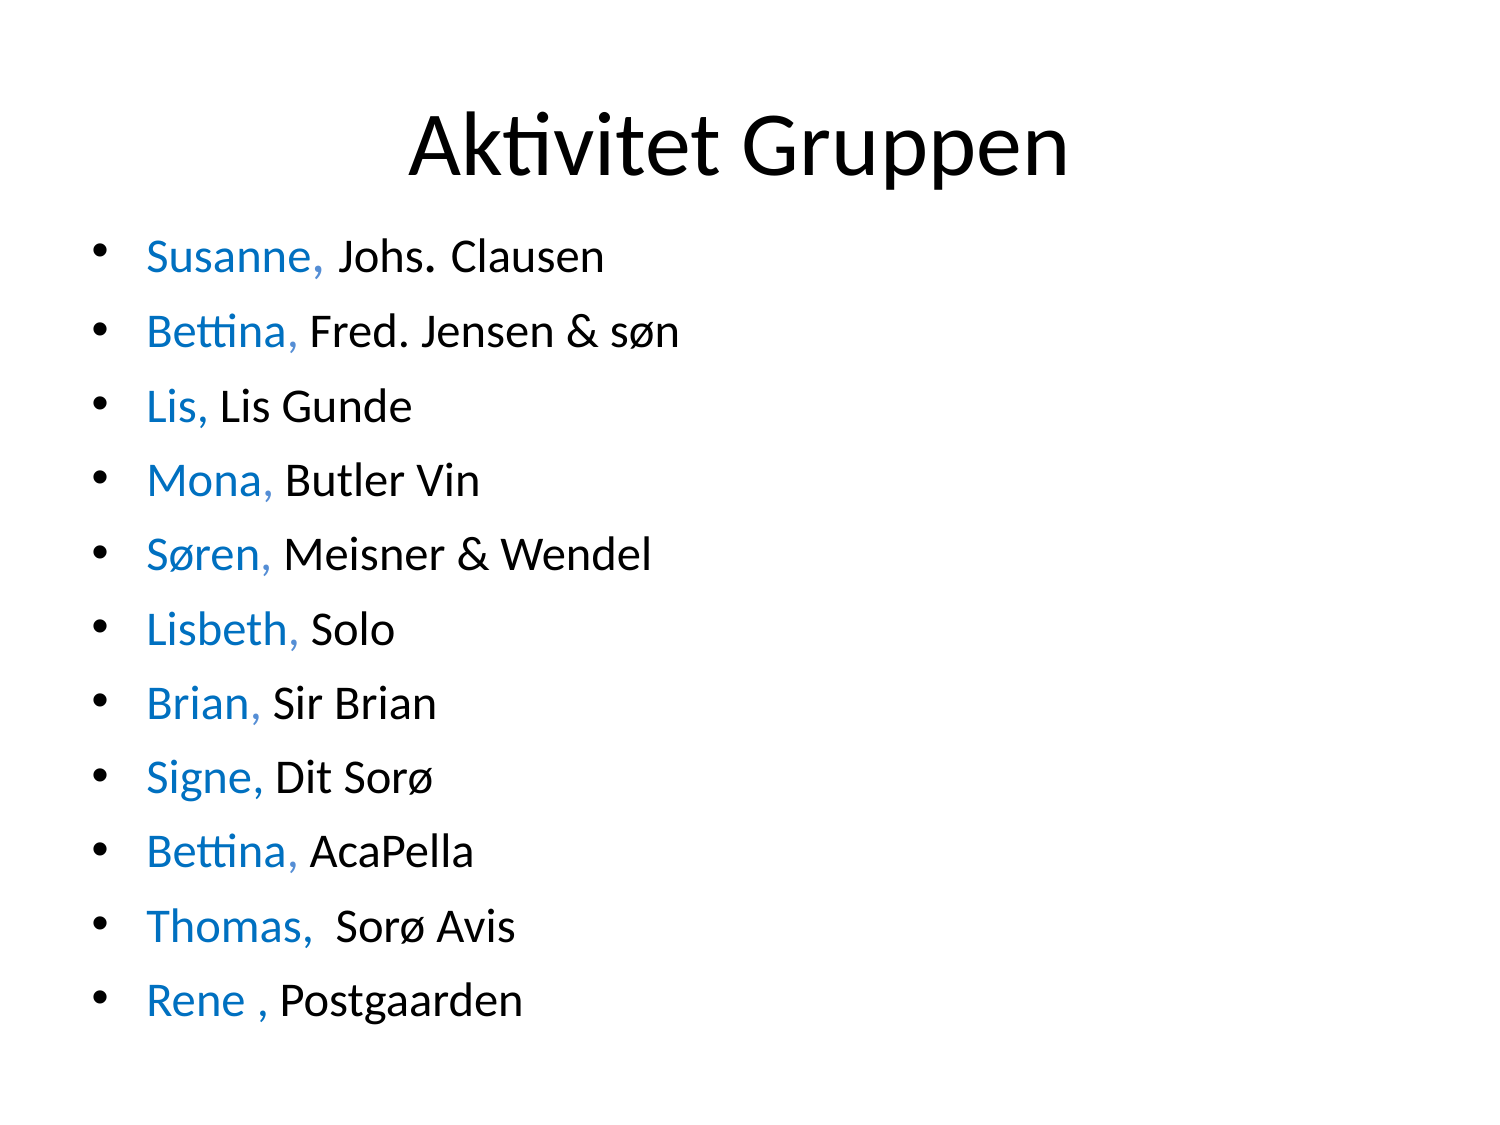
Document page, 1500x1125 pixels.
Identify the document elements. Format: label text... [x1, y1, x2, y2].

title Aktivitet Gruppen [75, 45, 1426, 233]
list Susanne, Johs. Clausen Bettina, Fred. Jensen & søn Lis, Lis Gunde Mona, Butler Vin Søren, Meisner & Wendel Lisbeth, Solo Brian, Sir Brian Signe, Dit Sorø Bettina, AcaPella Thomas, Sorø Avis Rene , Postgaarden [76, 208, 1427, 1036]
